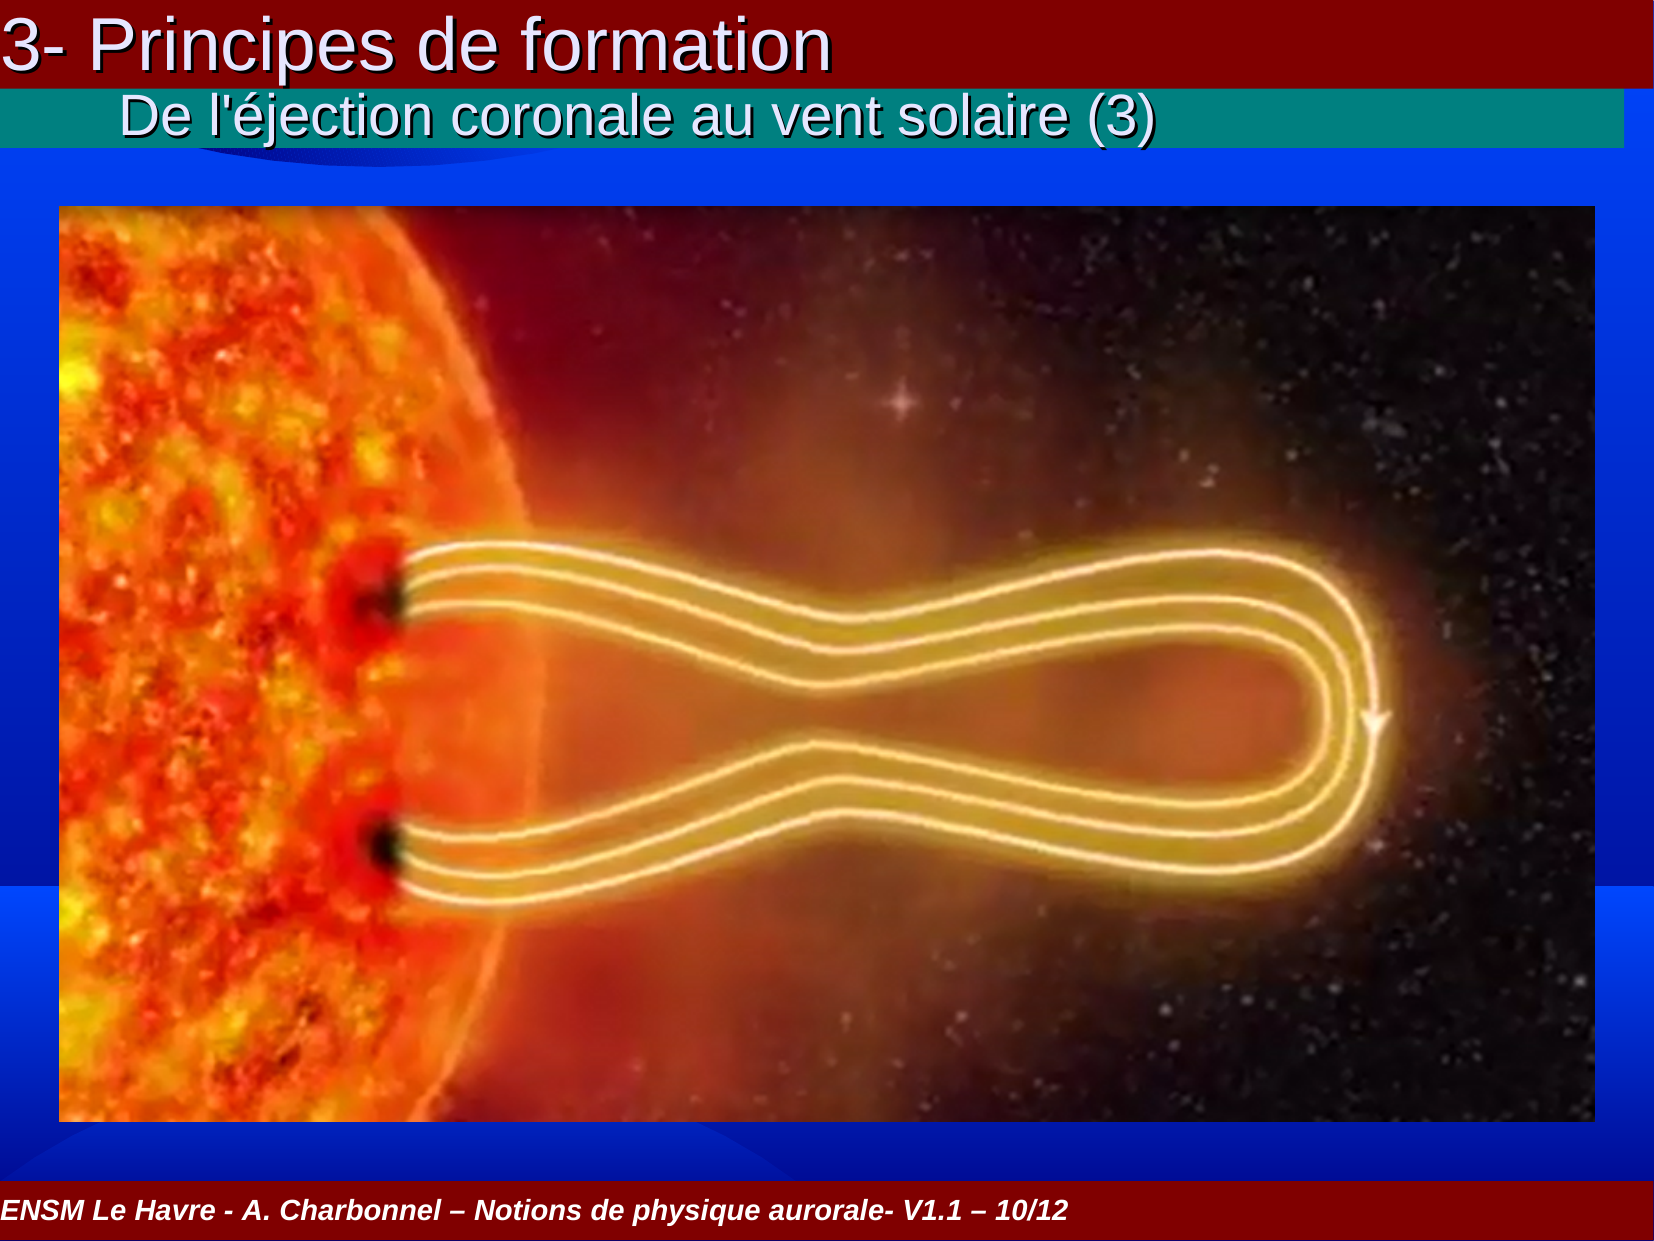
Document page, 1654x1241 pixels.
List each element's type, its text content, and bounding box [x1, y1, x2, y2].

title De l'éjection coronale au vent solaire (3) [0, 89, 1625, 148]
picture [59, 206, 1595, 1123]
title 3- Principes de formation [0, 0, 1654, 89]
text_box ENSM Le Havre - A. Charbonnel – Notions de physique aurorale- V1.1 – 10/12 [0, 1181, 1654, 1241]
